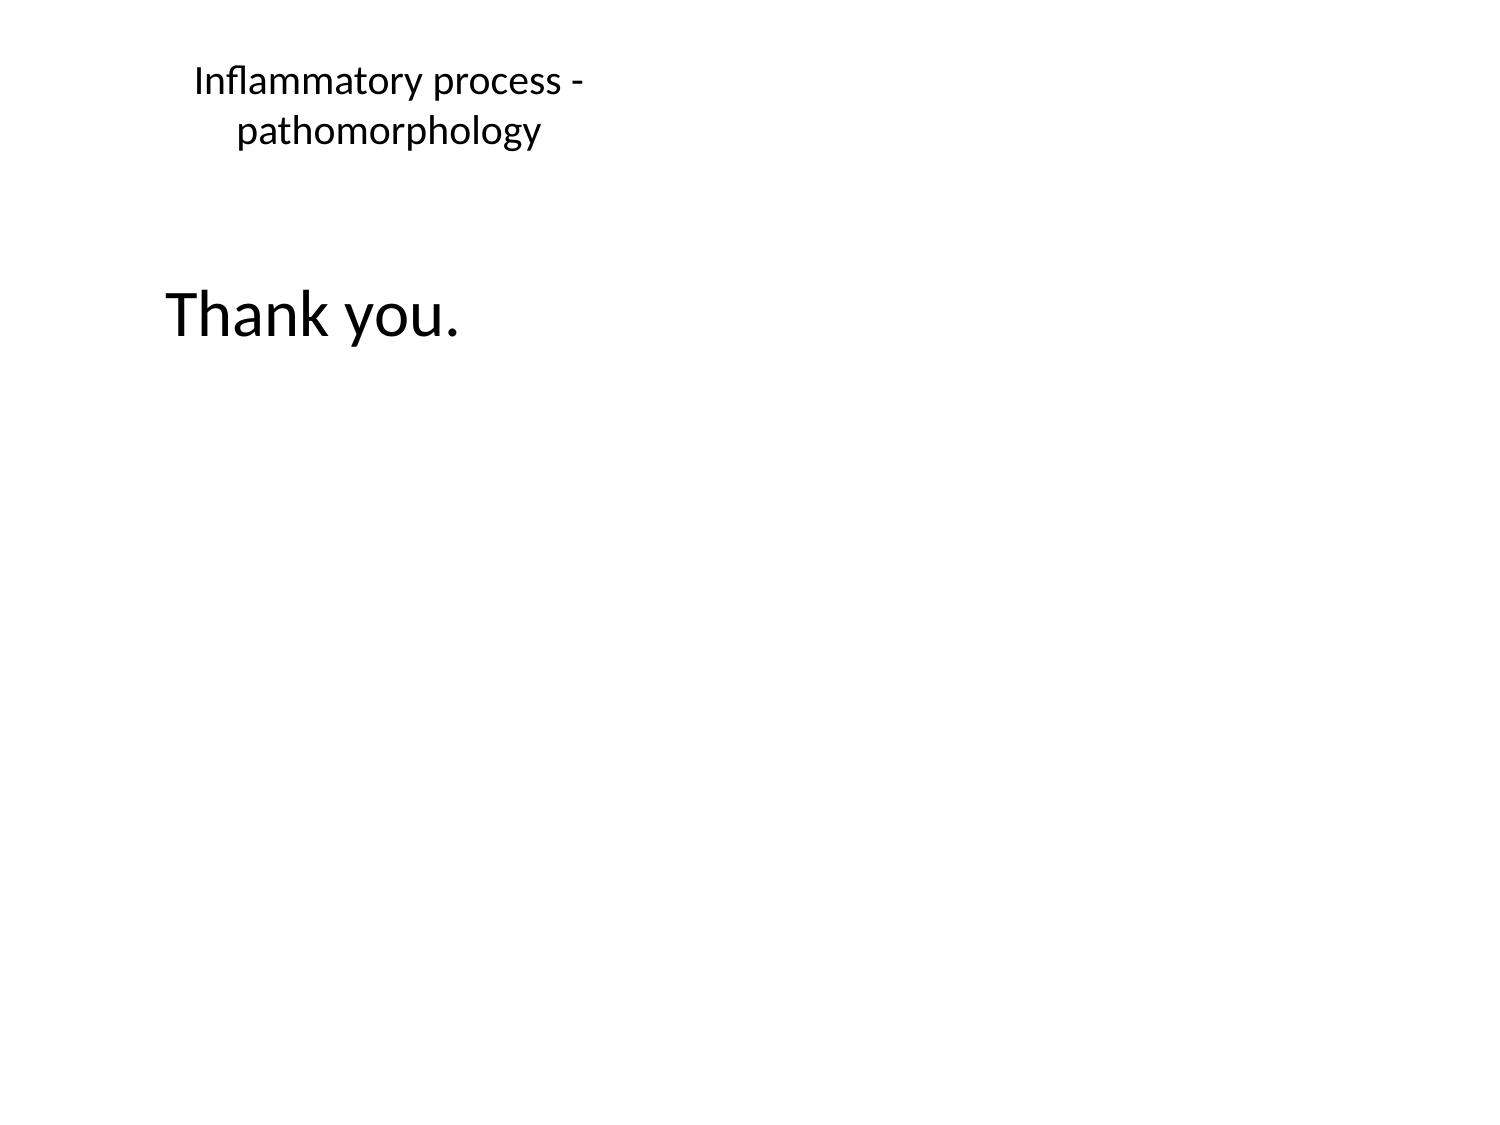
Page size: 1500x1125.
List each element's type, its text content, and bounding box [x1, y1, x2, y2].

title Inflammatory process - pathomorphology [75, 45, 703, 114]
list Thank you. [75, 262, 1426, 1005]
